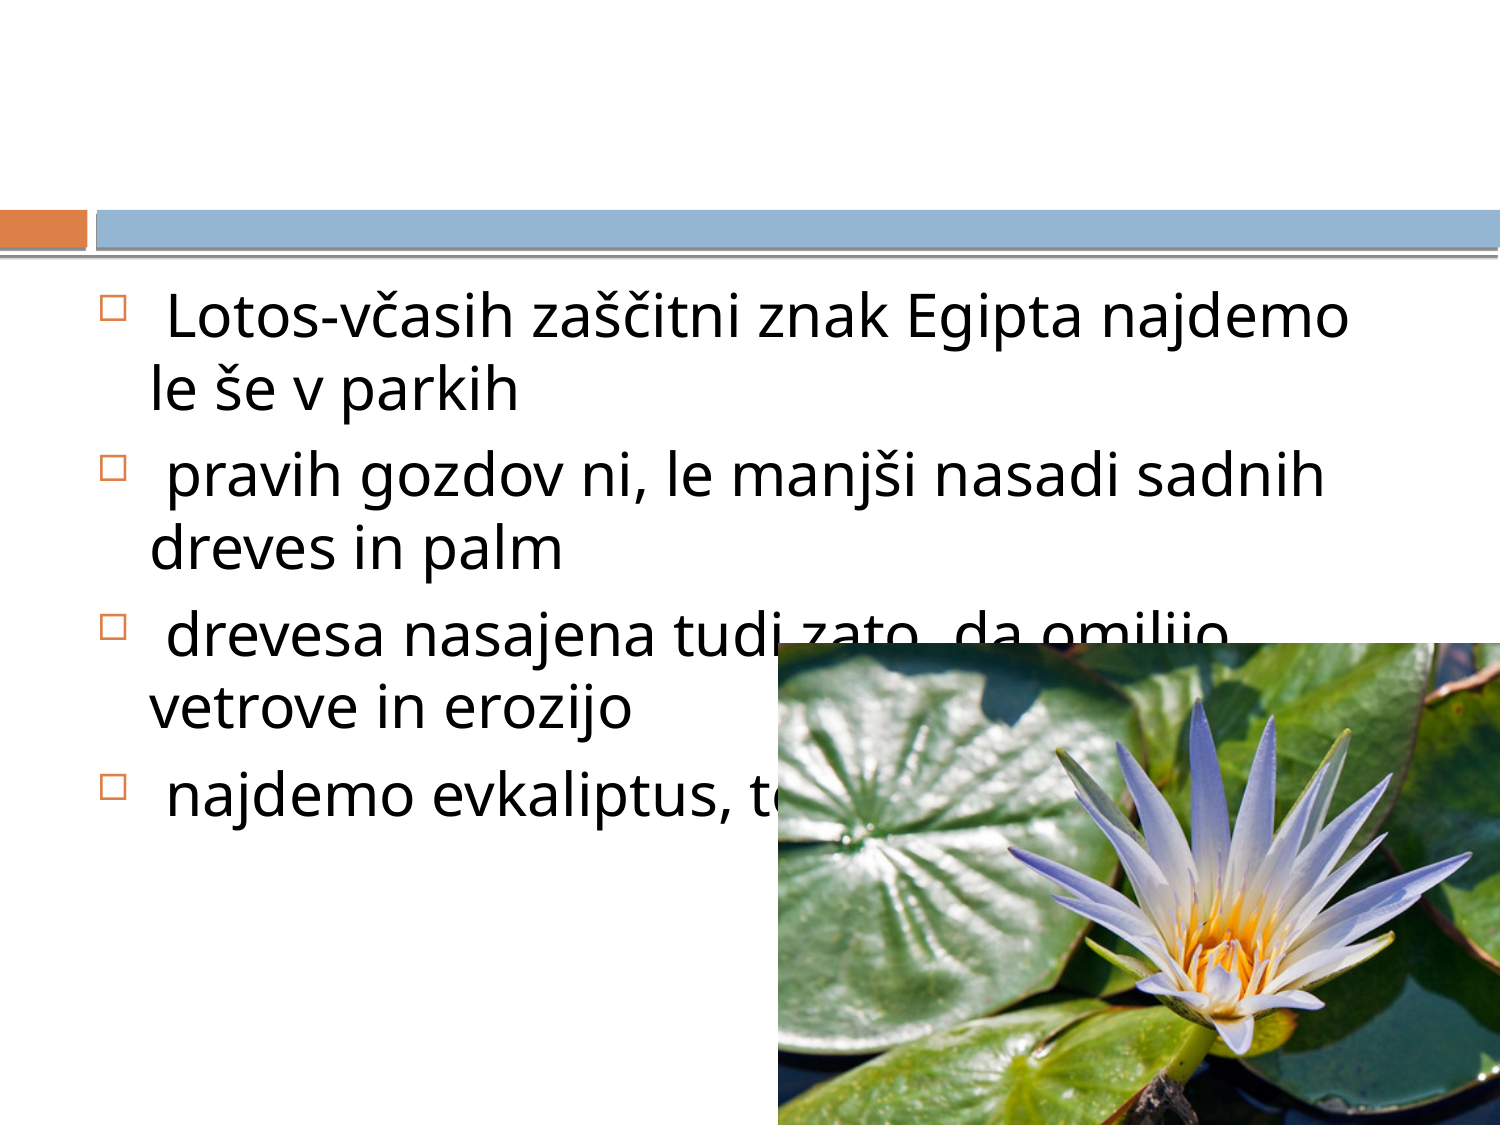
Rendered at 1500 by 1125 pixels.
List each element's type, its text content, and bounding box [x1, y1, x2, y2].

list Lotos-včasih zaščitni znak Egipta najdemo le še v parkih pravih gozdov ni, le manjši nasadi sadnih dreves in palm drevesa nasajena tudi zato, da omilijo vetrove in erozijo najdemo evkaliptus, ter olive (v oazah) [82, 269, 1420, 1071]
picture [778, 643, 1500, 1125]
